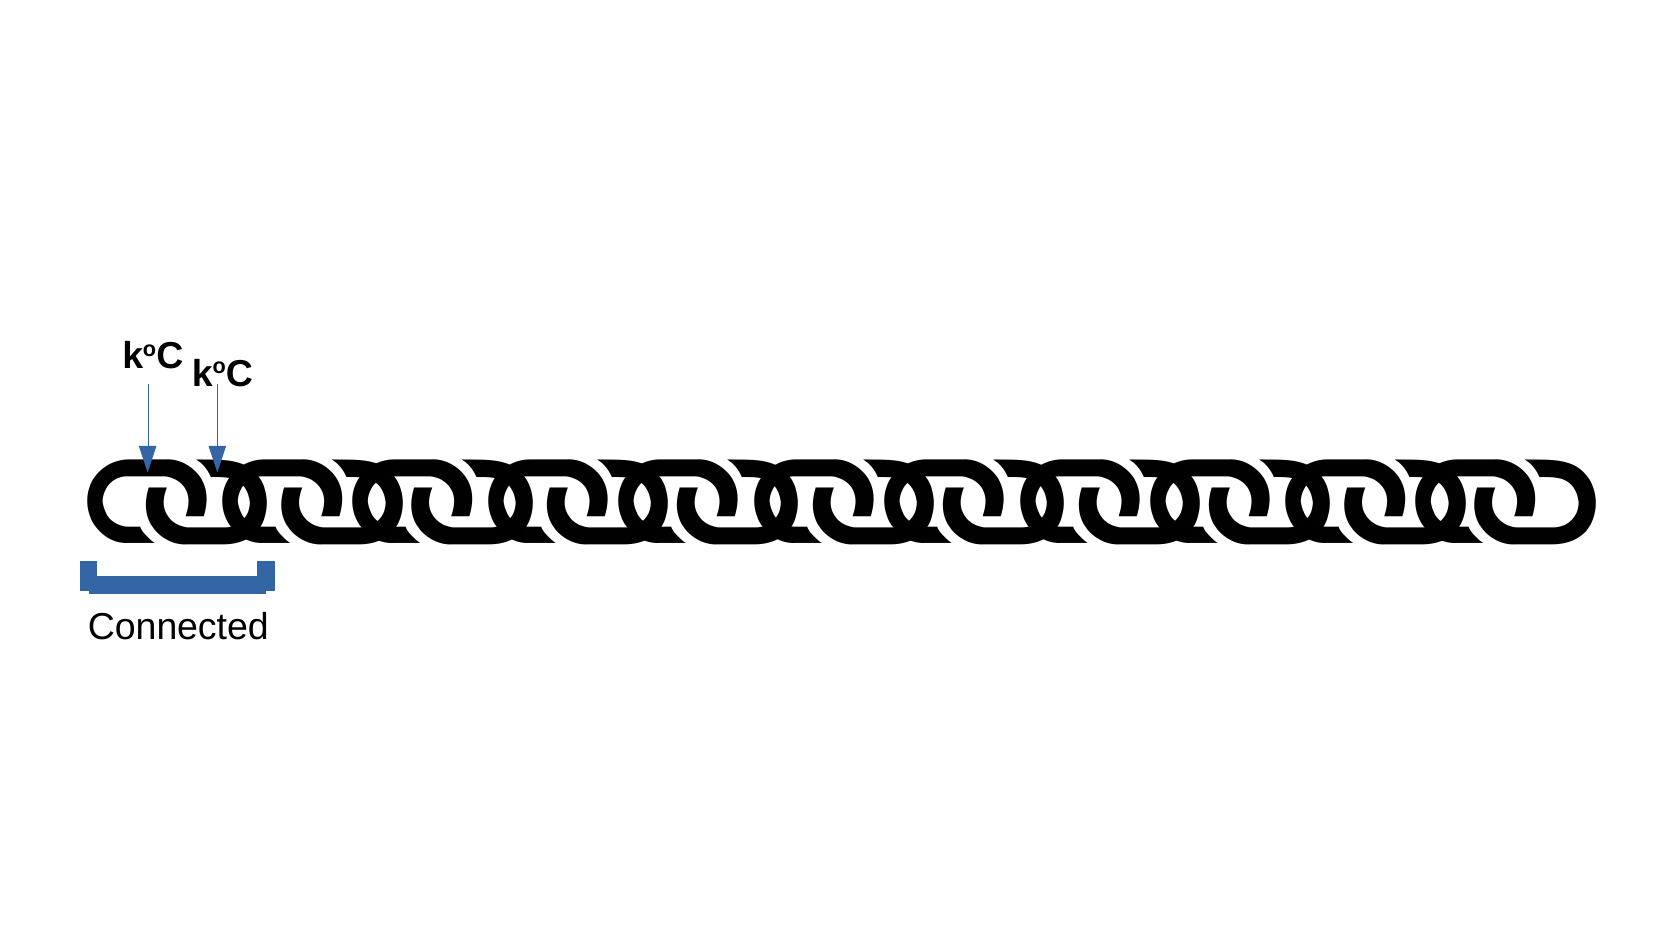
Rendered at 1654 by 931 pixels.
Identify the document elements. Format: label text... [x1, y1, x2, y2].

text_box Connected [73, 598, 284, 656]
text_box koC [177, 344, 268, 402]
text_box koC [107, 327, 199, 384]
picture [59, 383, 1625, 621]
